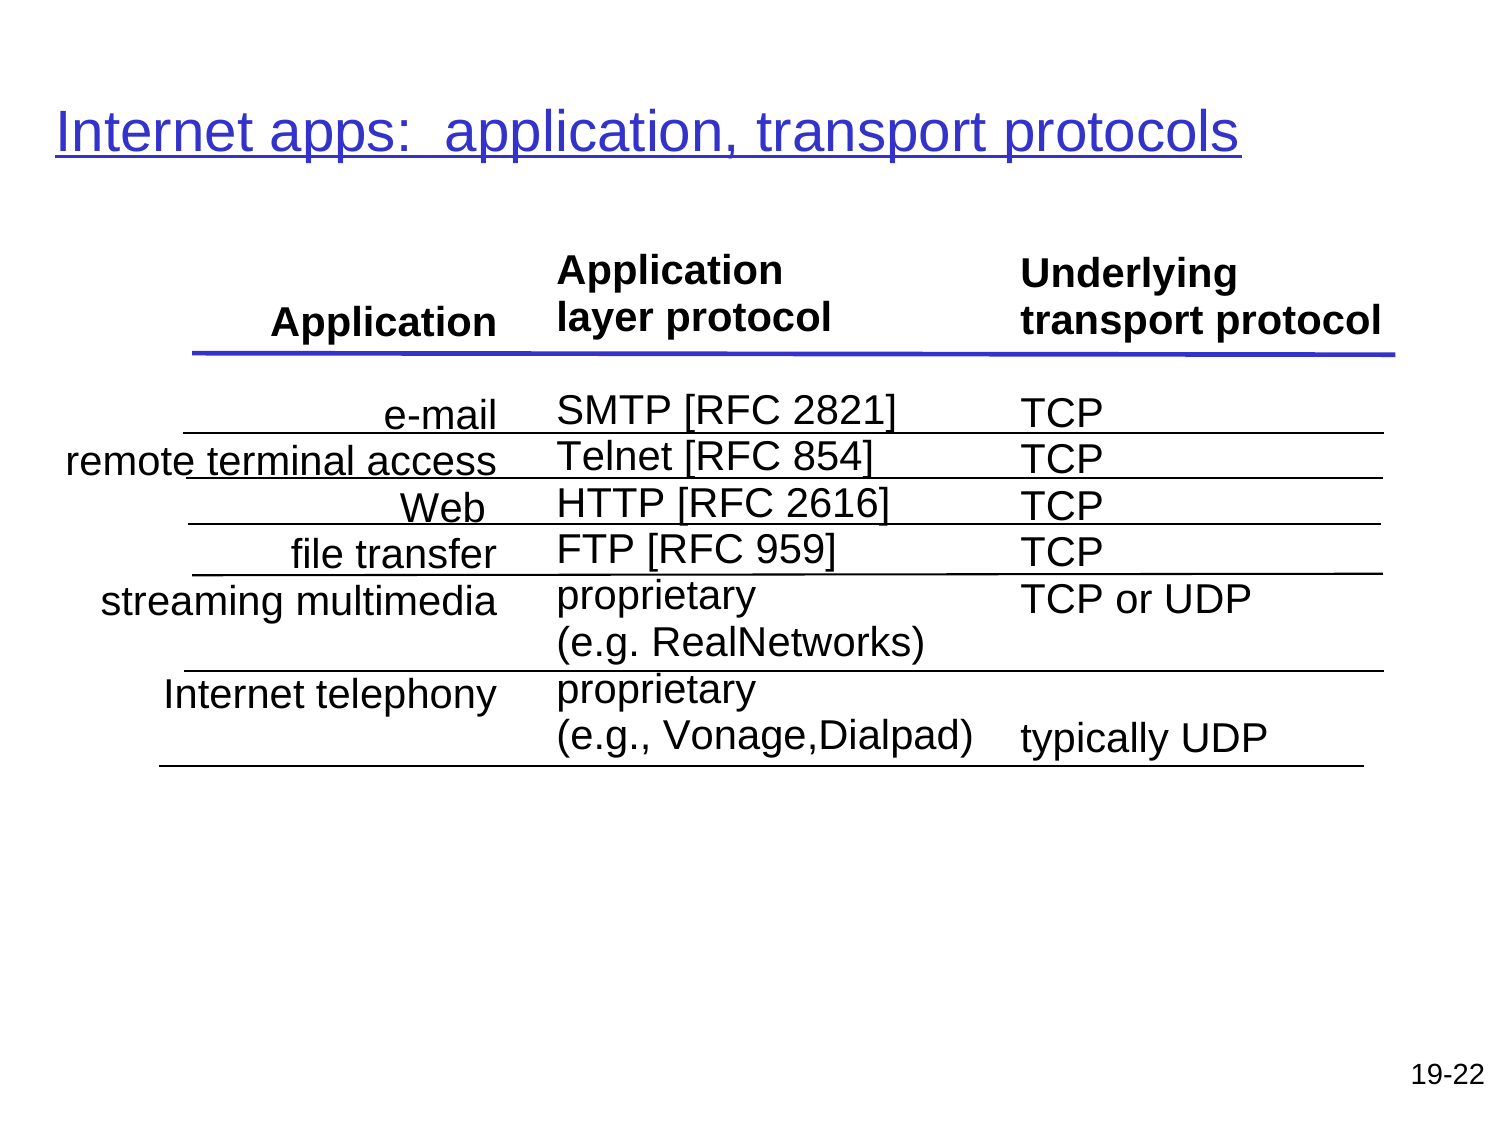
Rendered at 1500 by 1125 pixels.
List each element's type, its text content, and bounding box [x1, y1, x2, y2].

text_box Application e-mail remote terminal access Web file transfer streaming multimedia Internet telephony [50, 290, 513, 772]
text_box Application layer protocol SMTP [RFC 2821] Telnet [RFC 854] HTTP [RFC 2616] FTP [RFC 959] proprietary (e.g. RealNetworks) proprietary (e.g., Vonage,Dialpad) [541, 356, 990, 432]
text_box Application layer protocol SMTP [RFC 2821] Telnet [RFC 854] HTTP [RFC 2616] FTP [RFC 959] proprietary (e.g. RealNetworks) proprietary (e.g., Vonage,Dialpad) [541, 239, 990, 351]
text_box Application layer protocol SMTP [RFC 2821] Telnet [RFC 854] HTTP [RFC 2616] FTP [RFC 959] proprietary (e.g. RealNetworks) proprietary (e.g., Vonage,Dialpad) [541, 672, 990, 765]
text_box Application layer protocol SMTP [RFC 2821] Telnet [RFC 854] HTTP [RFC 2616] FTP [RFC 959] proprietary (e.g. RealNetworks) proprietary (e.g., Vonage,Dialpad) [541, 479, 990, 523]
text_box Application layer protocol SMTP [RFC 2821] Telnet [RFC 854] HTTP [RFC 2616] FTP [RFC 959] proprietary (e.g. RealNetworks) proprietary (e.g., Vonage,Dialpad) [541, 576, 990, 670]
text_box Application layer protocol SMTP [RFC 2821] Telnet [RFC 854] HTTP [RFC 2616] FTP [RFC 959] proprietary (e.g. RealNetworks) proprietary (e.g., Vonage,Dialpad) [541, 525, 990, 573]
title Internet apps: application, transport protocols [40, 37, 1476, 225]
text_box Application layer protocol SMTP [RFC 2821] Telnet [RFC 854] HTTP [RFC 2616] FTP [RFC 959] proprietary (e.g. RealNetworks) proprietary (e.g., Vonage,Dialpad) [541, 434, 990, 477]
text_box Underlying transport protocol TCP TCP TCP TCP TCP or UDP typically UDP [1005, 242, 1437, 770]
